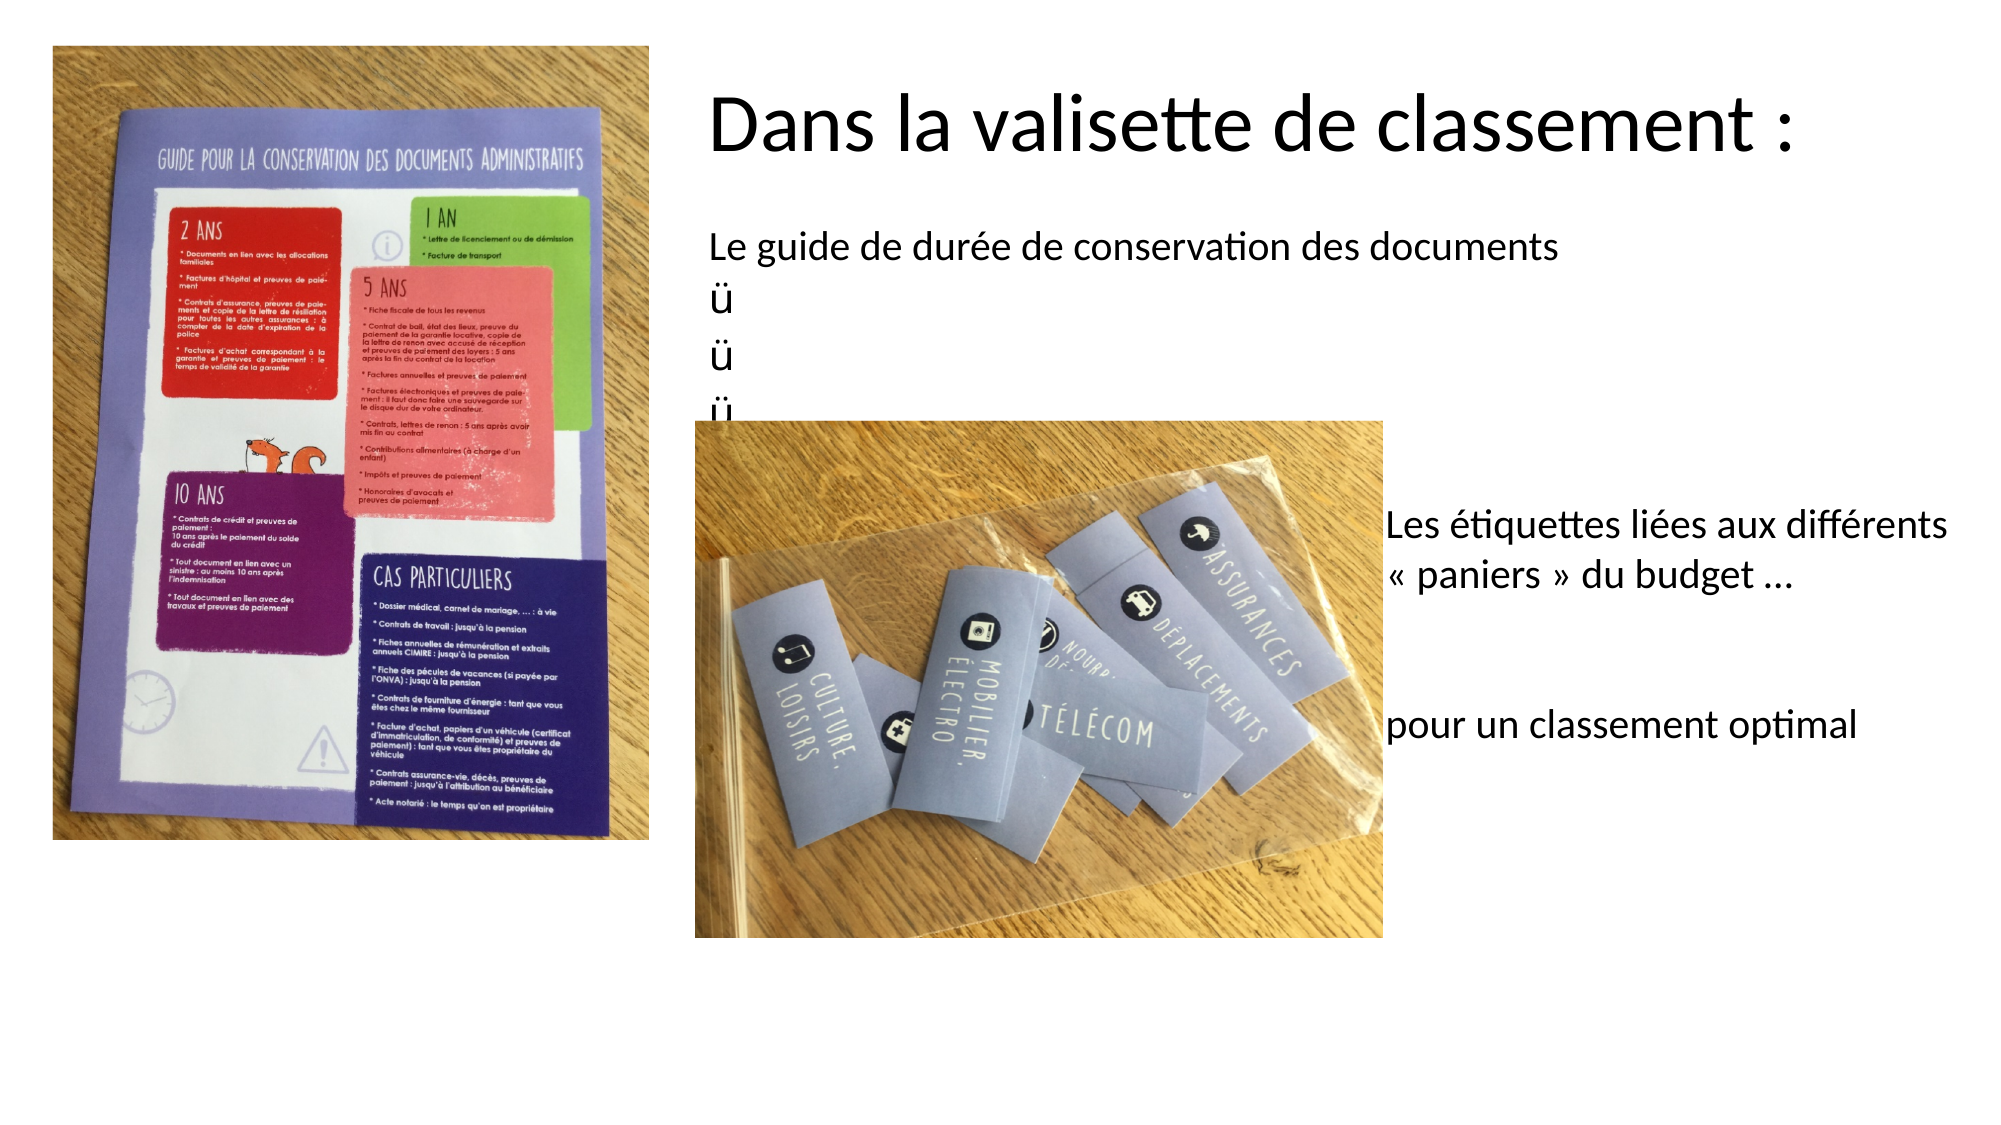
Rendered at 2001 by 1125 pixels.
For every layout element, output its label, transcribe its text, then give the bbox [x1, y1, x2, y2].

picture [694, 420, 1383, 938]
text_box Dans la valisette de classement : Le guide de durée de conservation des documents Les étiquettes liées aux différents « paniers » du budget … pour un classement optimal [694, 60, 1989, 733]
picture [52, 45, 649, 840]
